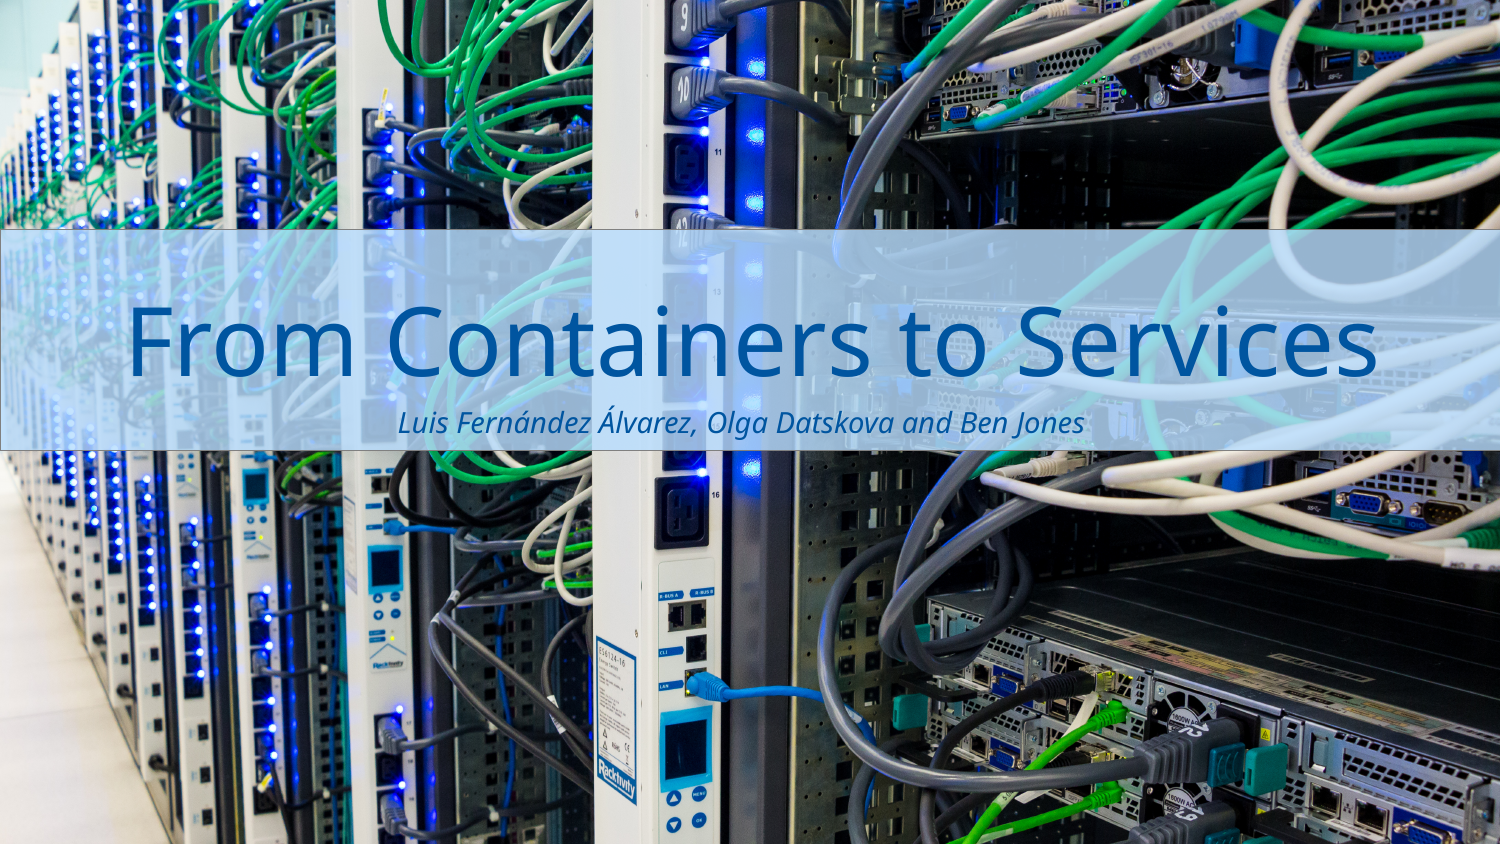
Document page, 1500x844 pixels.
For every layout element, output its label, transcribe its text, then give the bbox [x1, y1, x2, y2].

picture [0, 451, 1500, 844]
list Luis Fernández Álvarez, Olga Datskova and Ben Jones [120, 390, 1116, 442]
title From Containers to Services [0, 229, 1500, 451]
picture [0, 0, 1500, 229]
